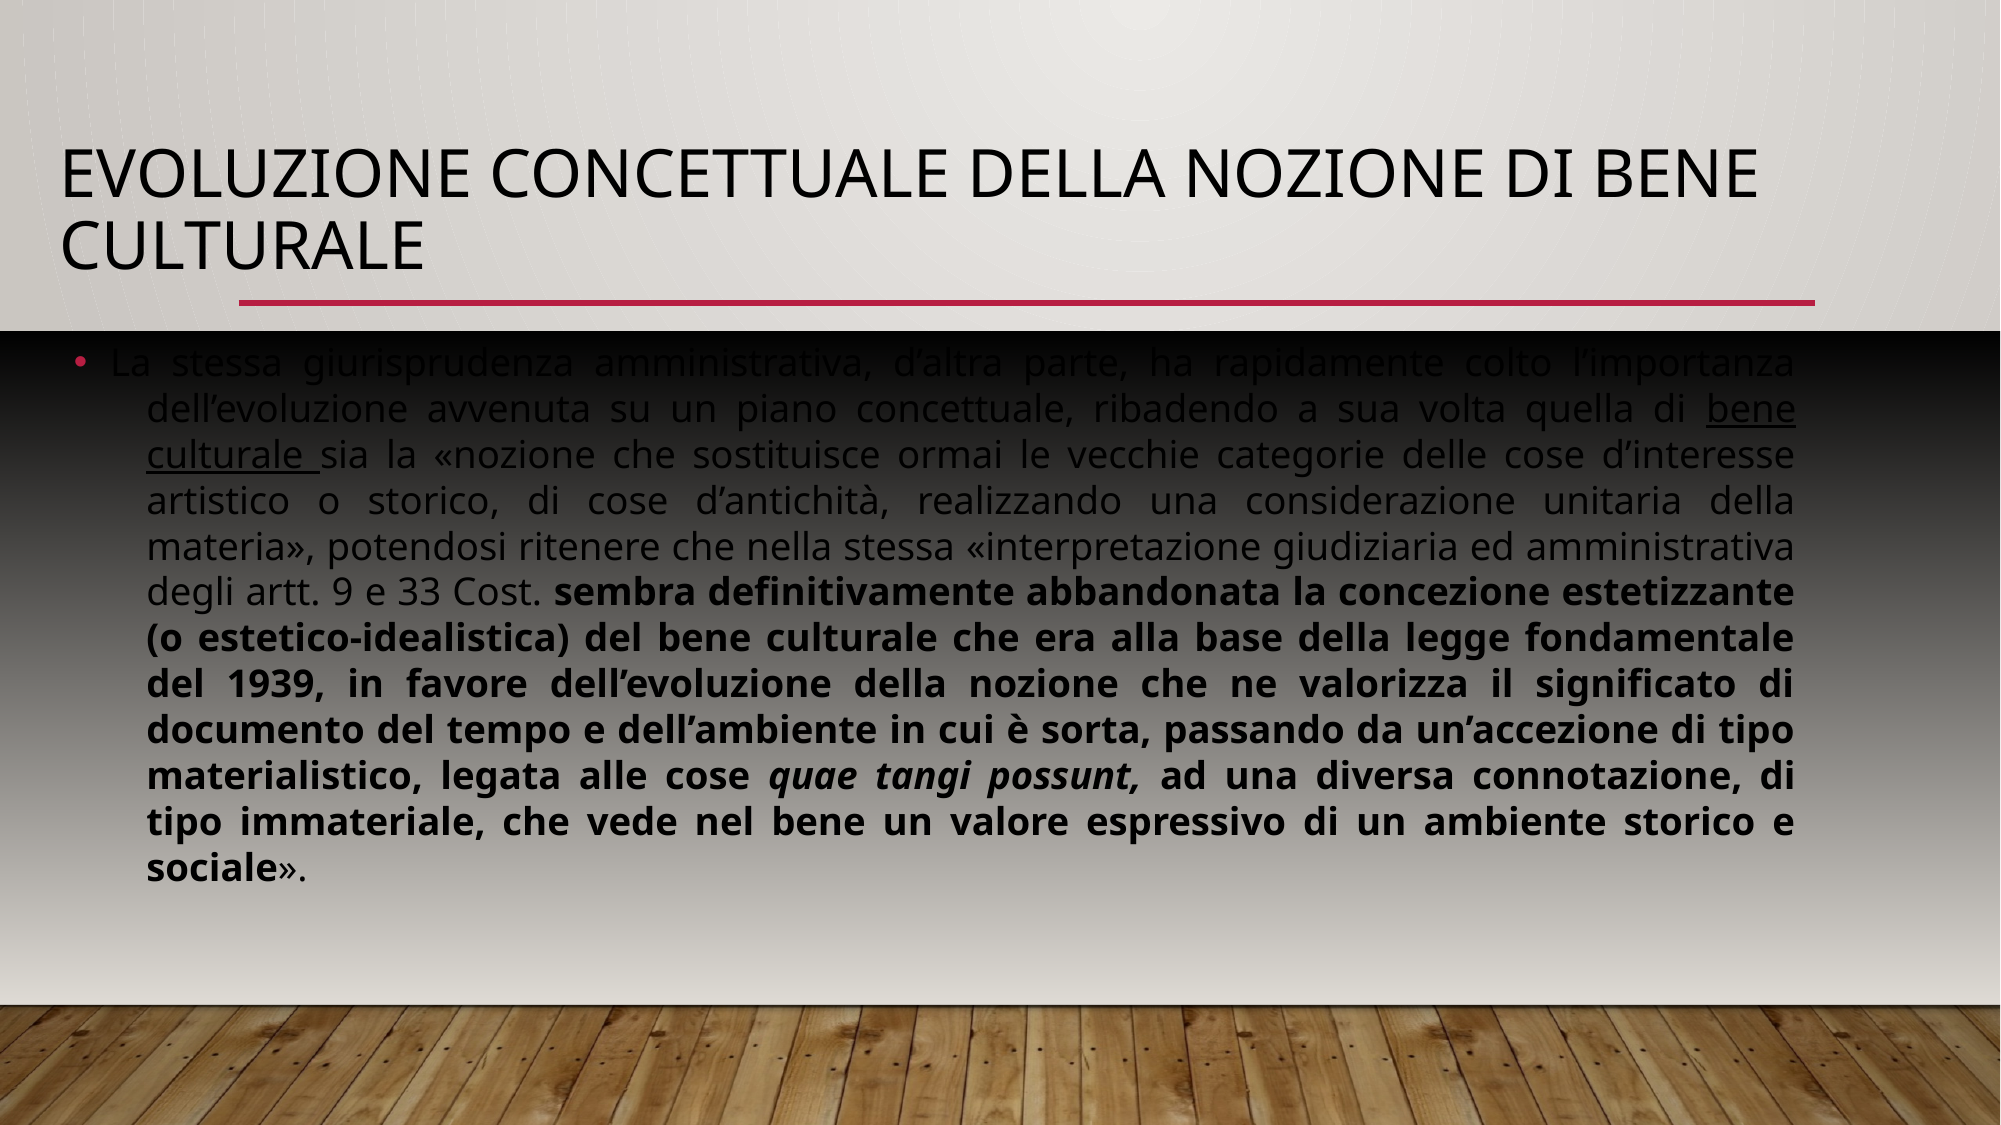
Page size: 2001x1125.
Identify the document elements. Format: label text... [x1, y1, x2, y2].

title Evoluzione concettuale della nozione di bene culturale [44, 131, 1814, 305]
list La stessa giurisprudenza amministrativa, d’altra parte, ha rapidamente colto l’importanza dell’evoluzione avvenuta su un piano concettuale, ribadendo a sua volta quella di bene culturale sia la «nozione che sostituisce ormai le vecchie categorie delle cose d’interesse artistico o storico, di cose d’antichità, realizzando una considerazione unitaria della materia», potendosi ritenere che nella stessa «interpretazione giudiziaria ed amministrativa degli artt. 9 e 33 Cost. sembra definitivamente abbandonata la concezione estetizzante (o estetico-idealistica) del bene culturale che era alla base della legge fondamentale del 1939, in favore dell’evoluzione della nozione che ne valorizza il significato di documento del tempo e dell’ambiente in cui è sorta, passando da un’accezione di tipo materialistico, legata alle cose quae tangi possunt, ad una diversa connotazione, di tipo immateriale, che vede nel bene un valore espressivo di un ambiente storico e sociale». [58, 330, 1814, 897]
